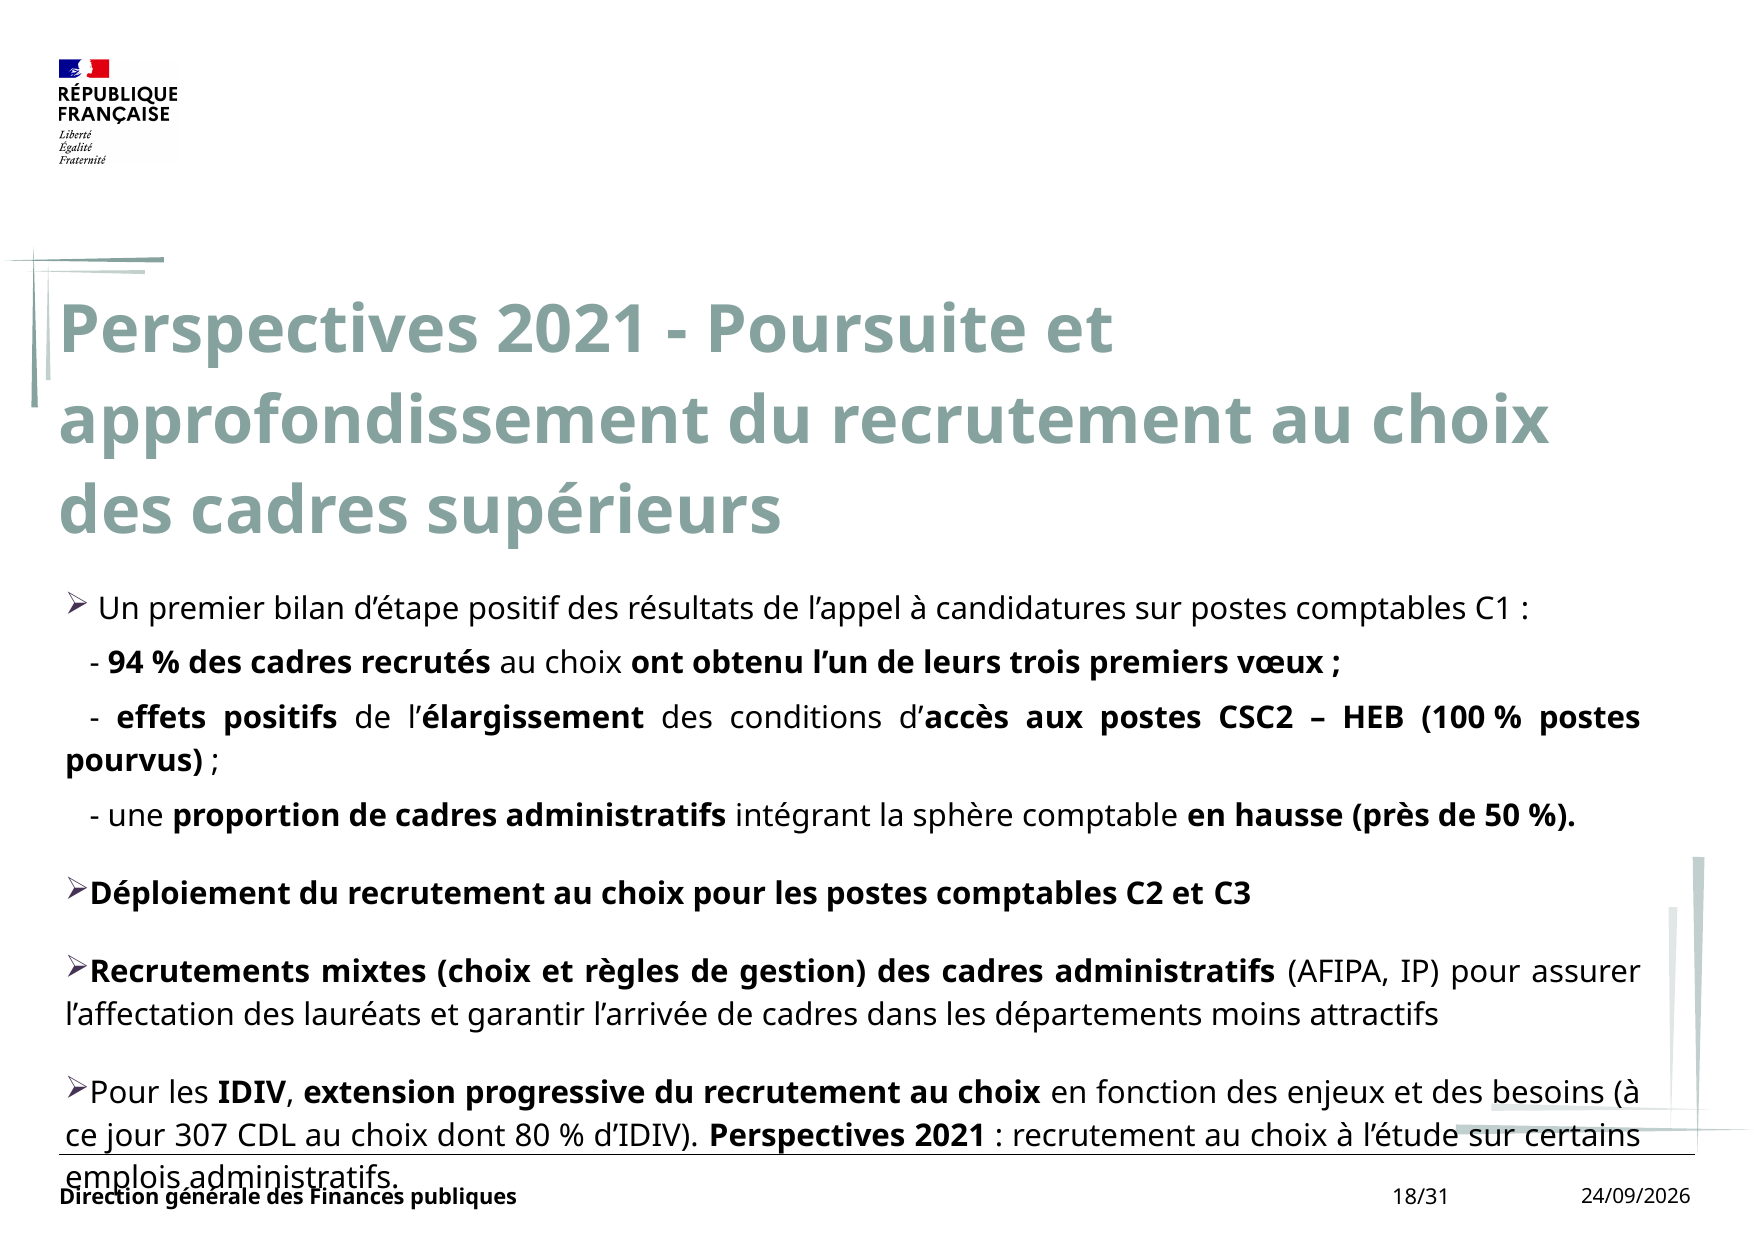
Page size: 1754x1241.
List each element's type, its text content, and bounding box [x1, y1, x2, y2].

list Perspectives 2021 - Poursuite et approfondissement du recrutement au choix des cadres supérieurs [59, 281, 1667, 1043]
picture [59, 59, 178, 164]
text_box Un premier bilan d’étape positif des résultats de l’appel à candidatures sur postes comptables C1 : - 94 % des cadres recrutés au choix ont obtenu l’un de leurs trois premiers vœux ; - effets positifs de l’élargissement des conditions d’accès aux postes CSC2 – HEB (100 % postes pourvus) ; - une proportion de cadres administratifs intégrant la sphère comptable en hausse (près de 50 %). Déploiement du recrutement au choix pour les postes comptables C2 et C3 Recrutements mixtes (choix et règles de gestion) des cadres administratifs (AFIPA, IP) pour assurer l’affectation des lauréats et garantir l’arrivée de cadres dans les départements moins attractifs Pour les IDIV, extension progressive du recrutement au choix en fonction des enjeux et des besoins (à ce jour 307 CDL au choix dont 80 % d’IDIV). Perspectives 2021 : recrutement au choix à l’étude sur certains emplois administratifs. [50, 451, 1657, 1241]
